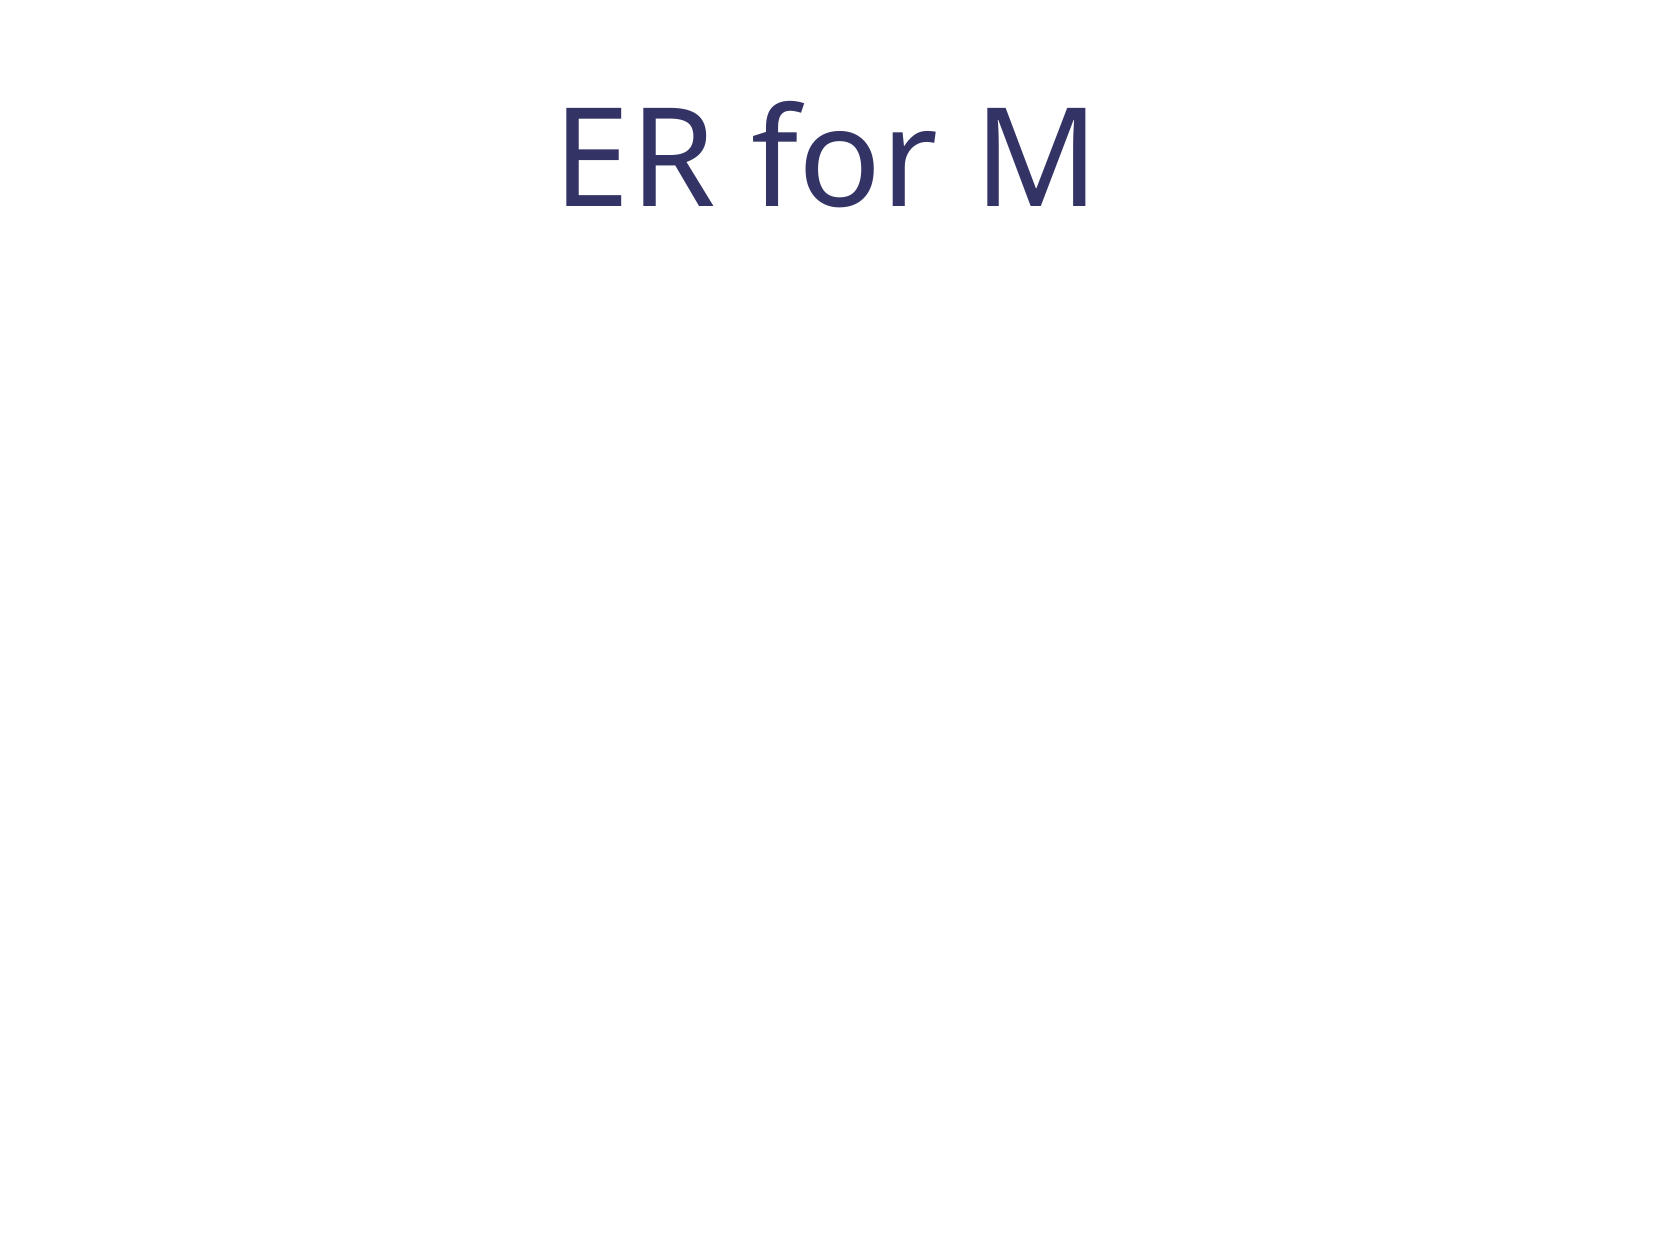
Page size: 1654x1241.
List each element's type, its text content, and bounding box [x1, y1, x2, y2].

title ER for M [82, 56, 1571, 250]
